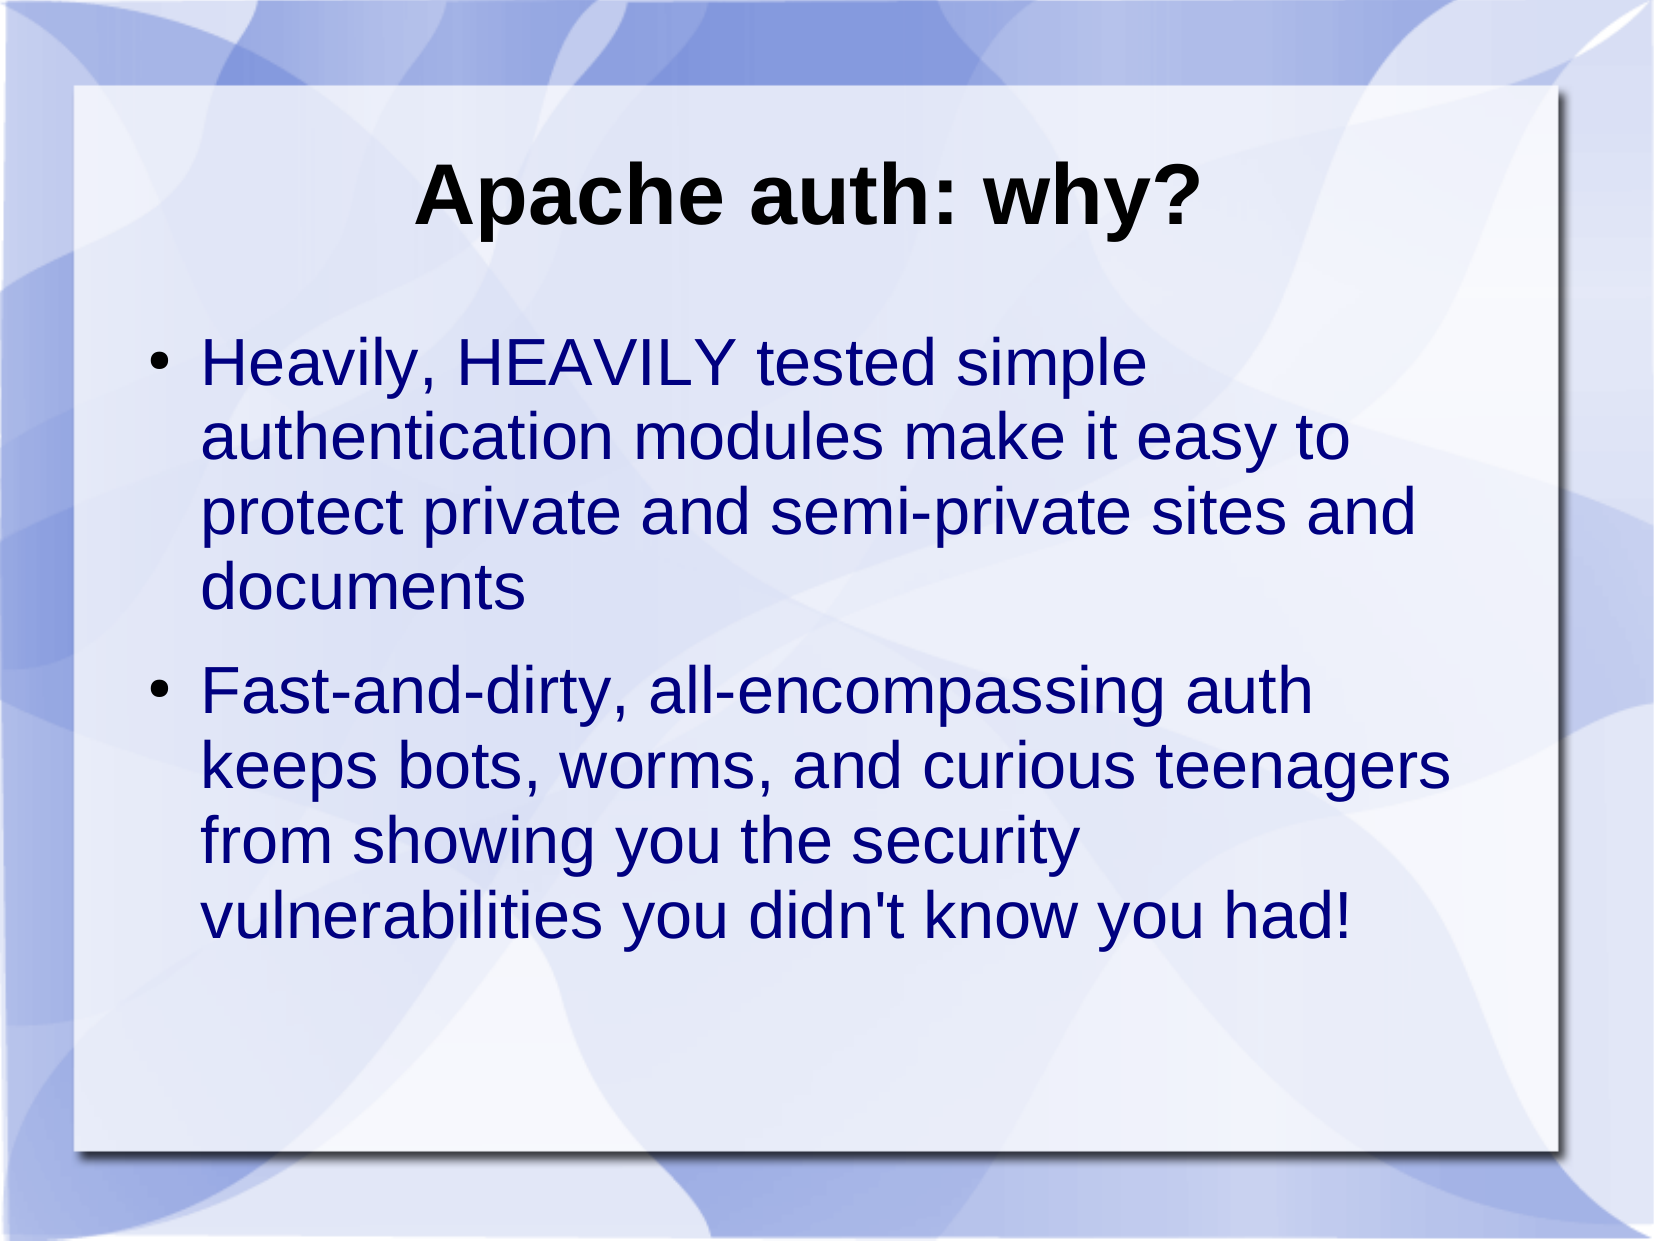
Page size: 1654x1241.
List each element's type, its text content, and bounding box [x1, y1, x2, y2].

list Heavily, HEAVILY tested simple authentication modules make it easy to protect private and semi-private sites and documents Fast-and-dirty, all-encompassing auth keeps bots, worms, and curious teenagers from showing you the security vulnerabilities you didn't know you had! [129, 324, 1489, 1045]
picture [0, 0, 1654, 1241]
title Apache auth: why? [82, 90, 1536, 298]
